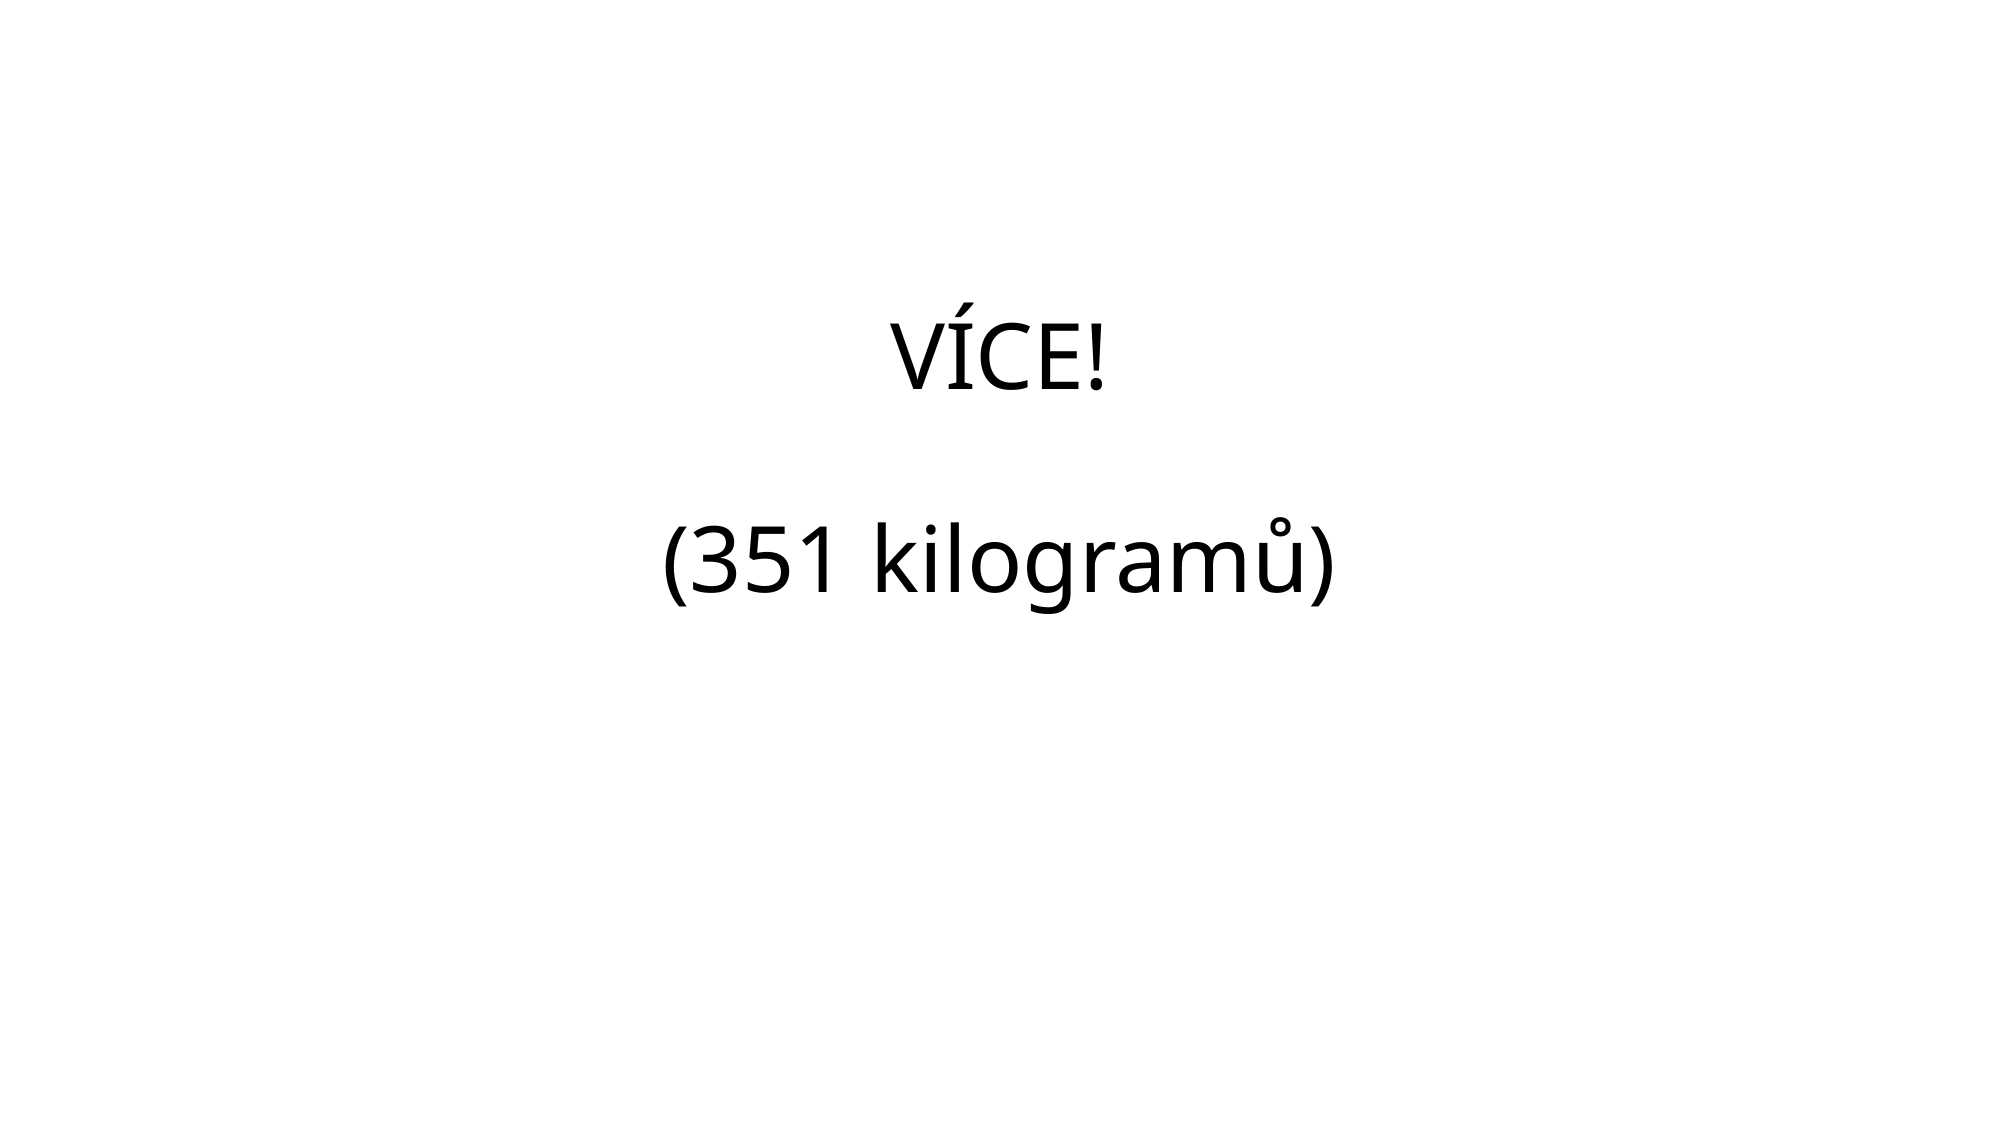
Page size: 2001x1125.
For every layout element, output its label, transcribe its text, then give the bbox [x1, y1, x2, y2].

title (351 kilogramů) [137, 469, 1863, 672]
text_box VÍCE! [137, 250, 1863, 469]
